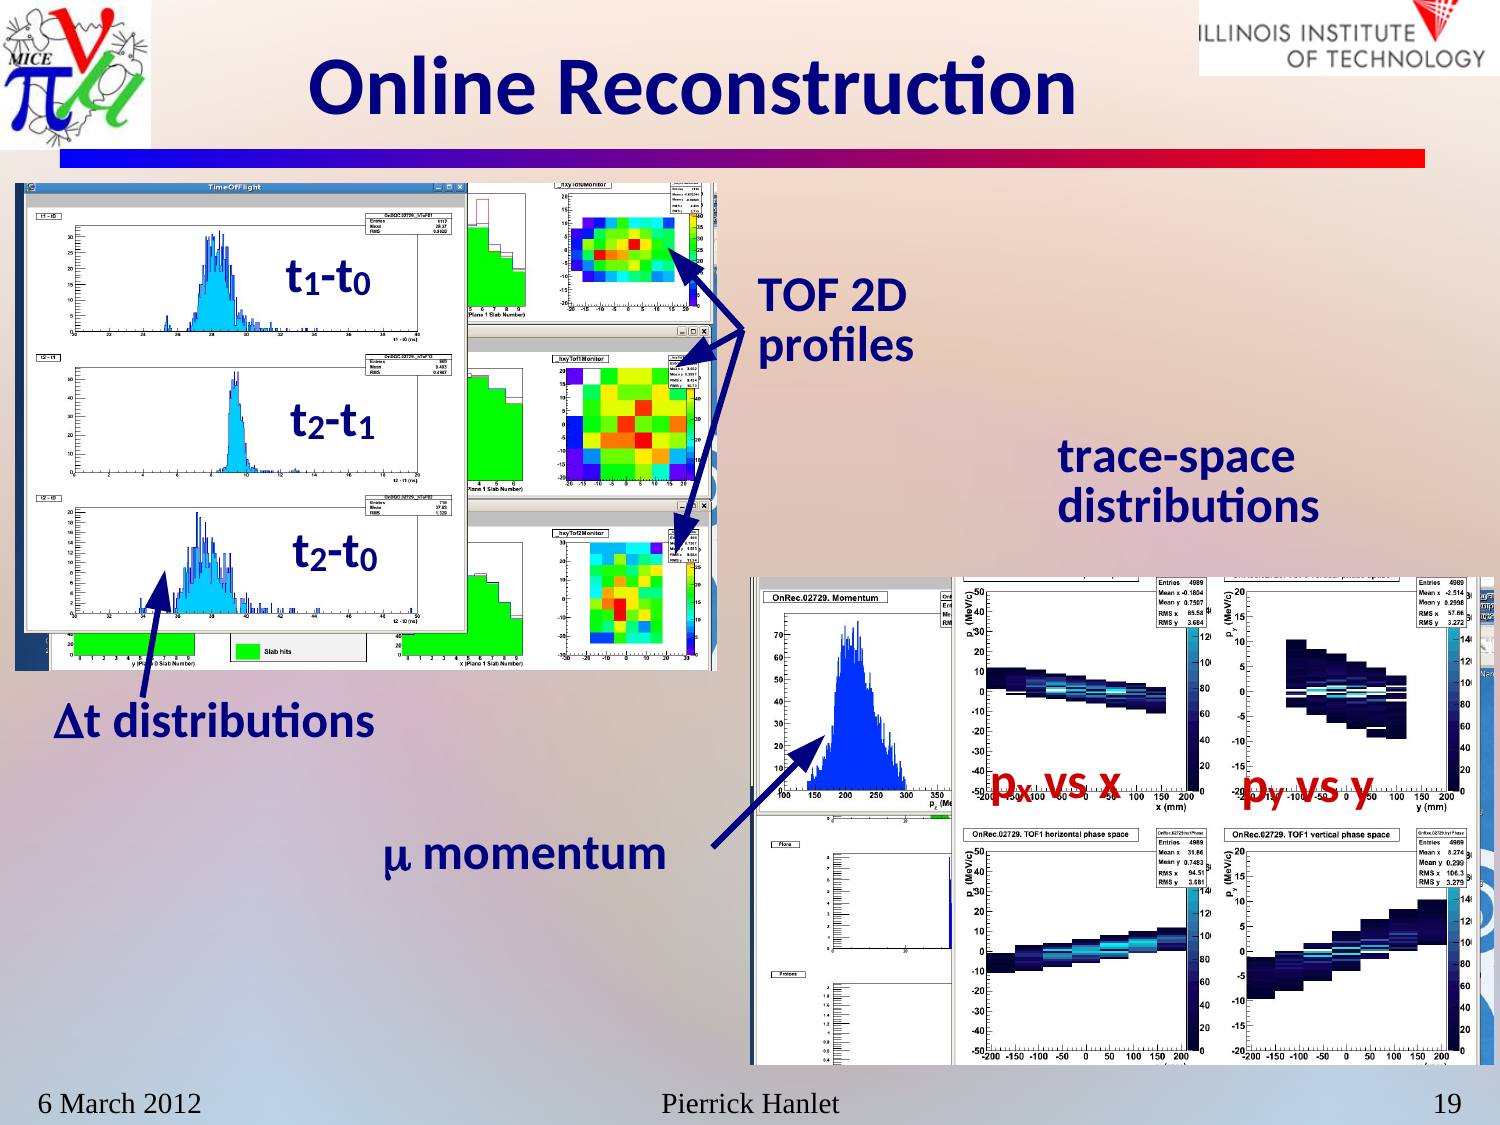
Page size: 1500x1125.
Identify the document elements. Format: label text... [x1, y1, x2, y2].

picture [0, 0, 1500, 1125]
text_box TOF 2D profiles [742, 266, 998, 398]
text_box trace-space distributions [1042, 427, 1424, 561]
text_box py vs y [1226, 757, 1456, 843]
text_box px vs x [975, 753, 1191, 839]
text_box t2-t0 [277, 522, 423, 608]
text_box t2-t1 [275, 391, 421, 476]
text_box Dt distributions [38, 692, 496, 773]
title Online Reconstruction [149, 38, 1238, 151]
text_box m momentum [367, 825, 779, 906]
text_box t1-t0 [270, 247, 421, 333]
